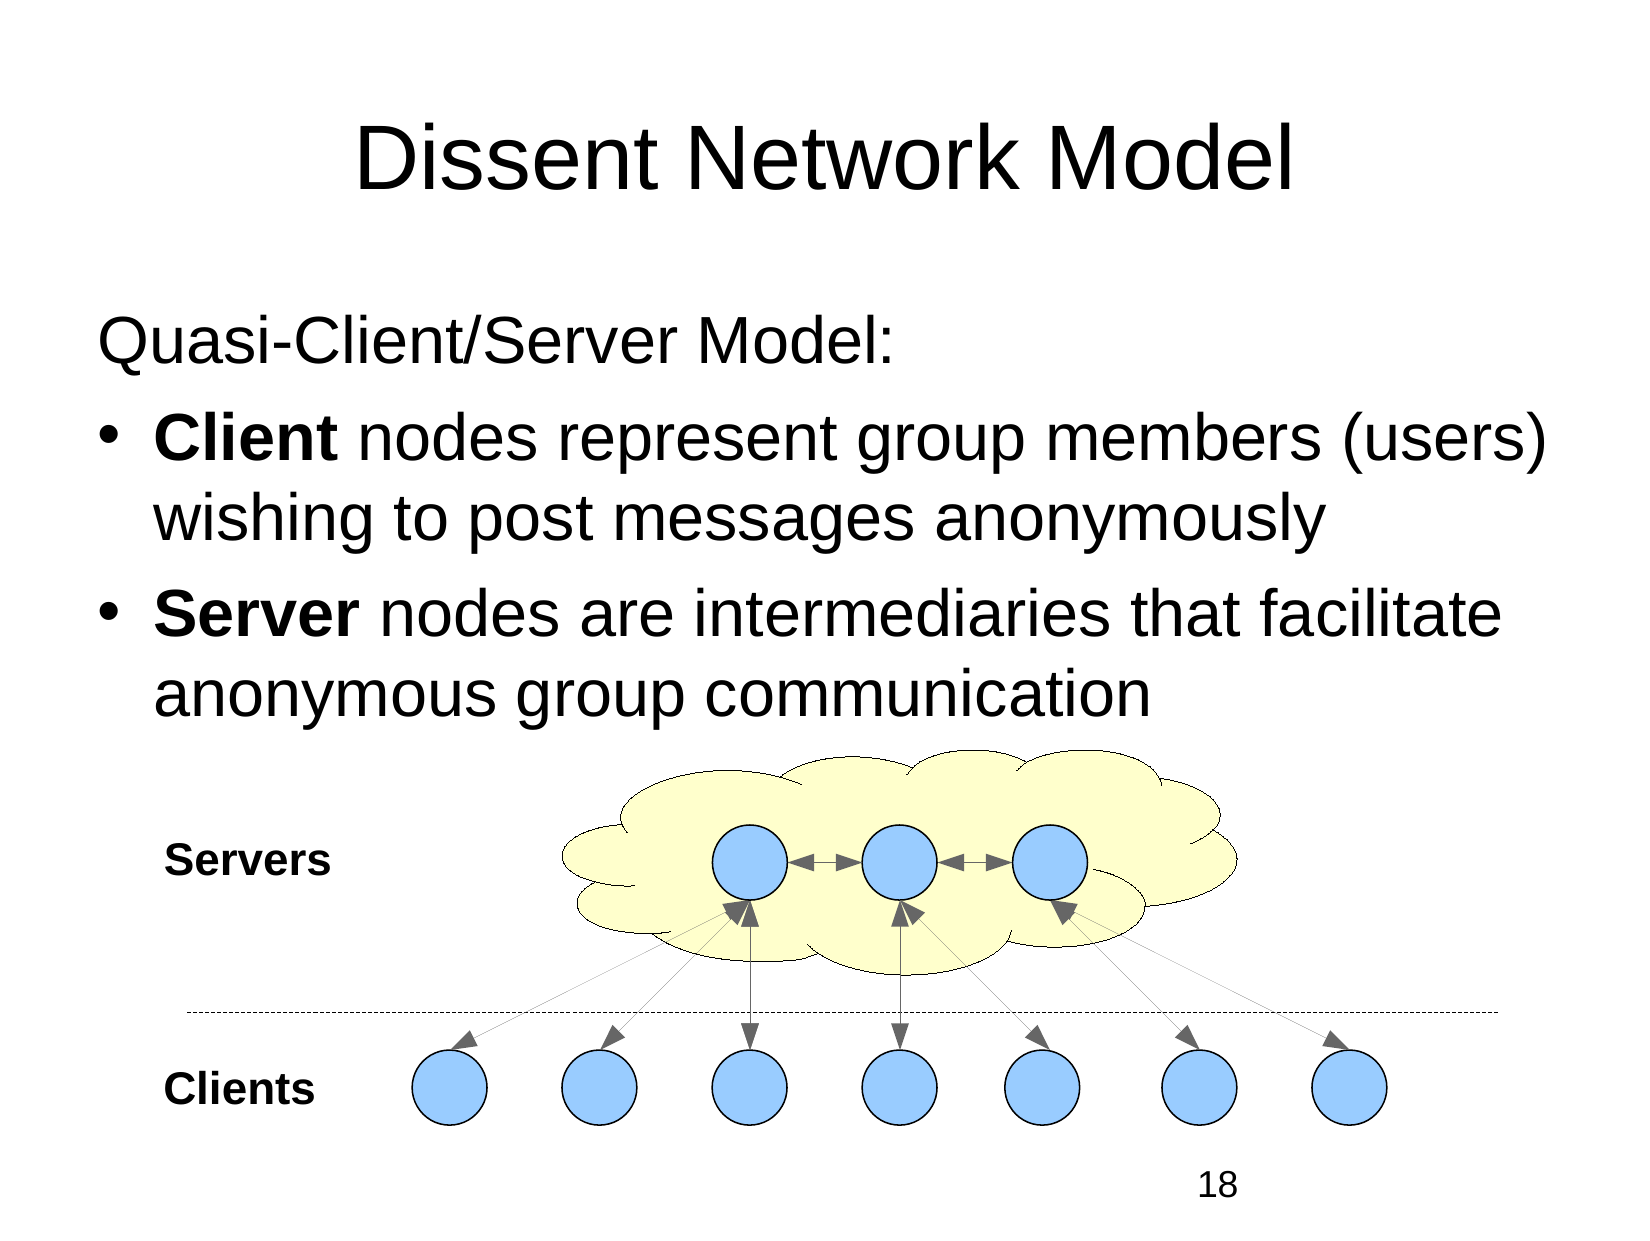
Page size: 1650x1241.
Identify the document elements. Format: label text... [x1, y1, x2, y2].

text_box Servers [150, 824, 376, 896]
text_box [862, 1050, 938, 1126]
text_box [1311, 1050, 1387, 1126]
list Quasi-Client/Server Model: Client nodes represent group members (users) wishing to post messages anonymously Server nodes are intermediaries that facilitate anonymous group communication [82, 289, 1568, 738]
text_box [1161, 1050, 1237, 1126]
text_box [562, 750, 1238, 975]
text_box [712, 1050, 788, 1126]
text_box [1071, 914, 1119, 943]
text_box [1004, 1050, 1080, 1126]
text_box Clients [150, 1054, 375, 1126]
text_box [412, 1050, 488, 1126]
text_box [697, 913, 750, 962]
text_box [901, 913, 965, 976]
text_box [666, 914, 729, 954]
title Dissent Network Model [82, 49, 1568, 257]
text_box [561, 1050, 637, 1126]
